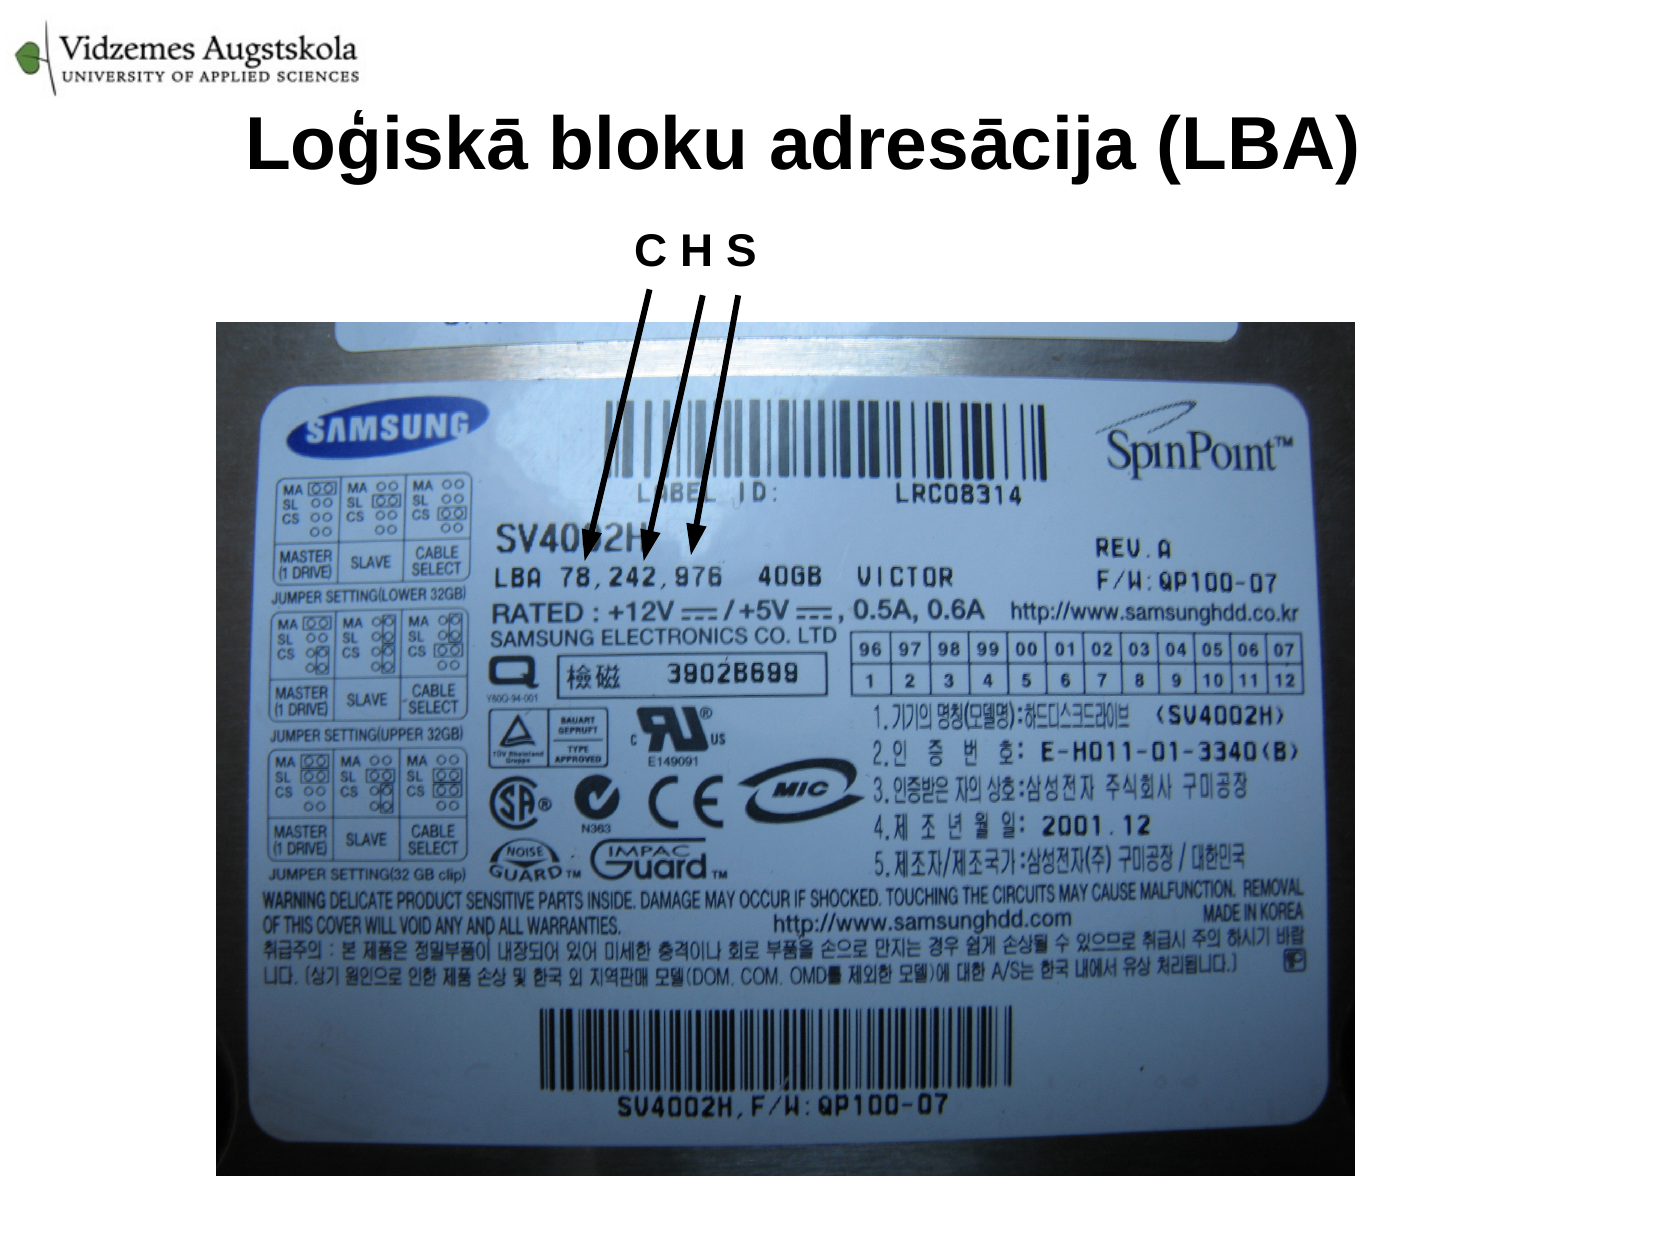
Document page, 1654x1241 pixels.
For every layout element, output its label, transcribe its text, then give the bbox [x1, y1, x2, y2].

picture [5, 2, 368, 113]
picture [216, 322, 1355, 1177]
title Loģiskā bloku adresācija (LBA) [94, 103, 1512, 188]
text_box C H S [620, 218, 785, 296]
